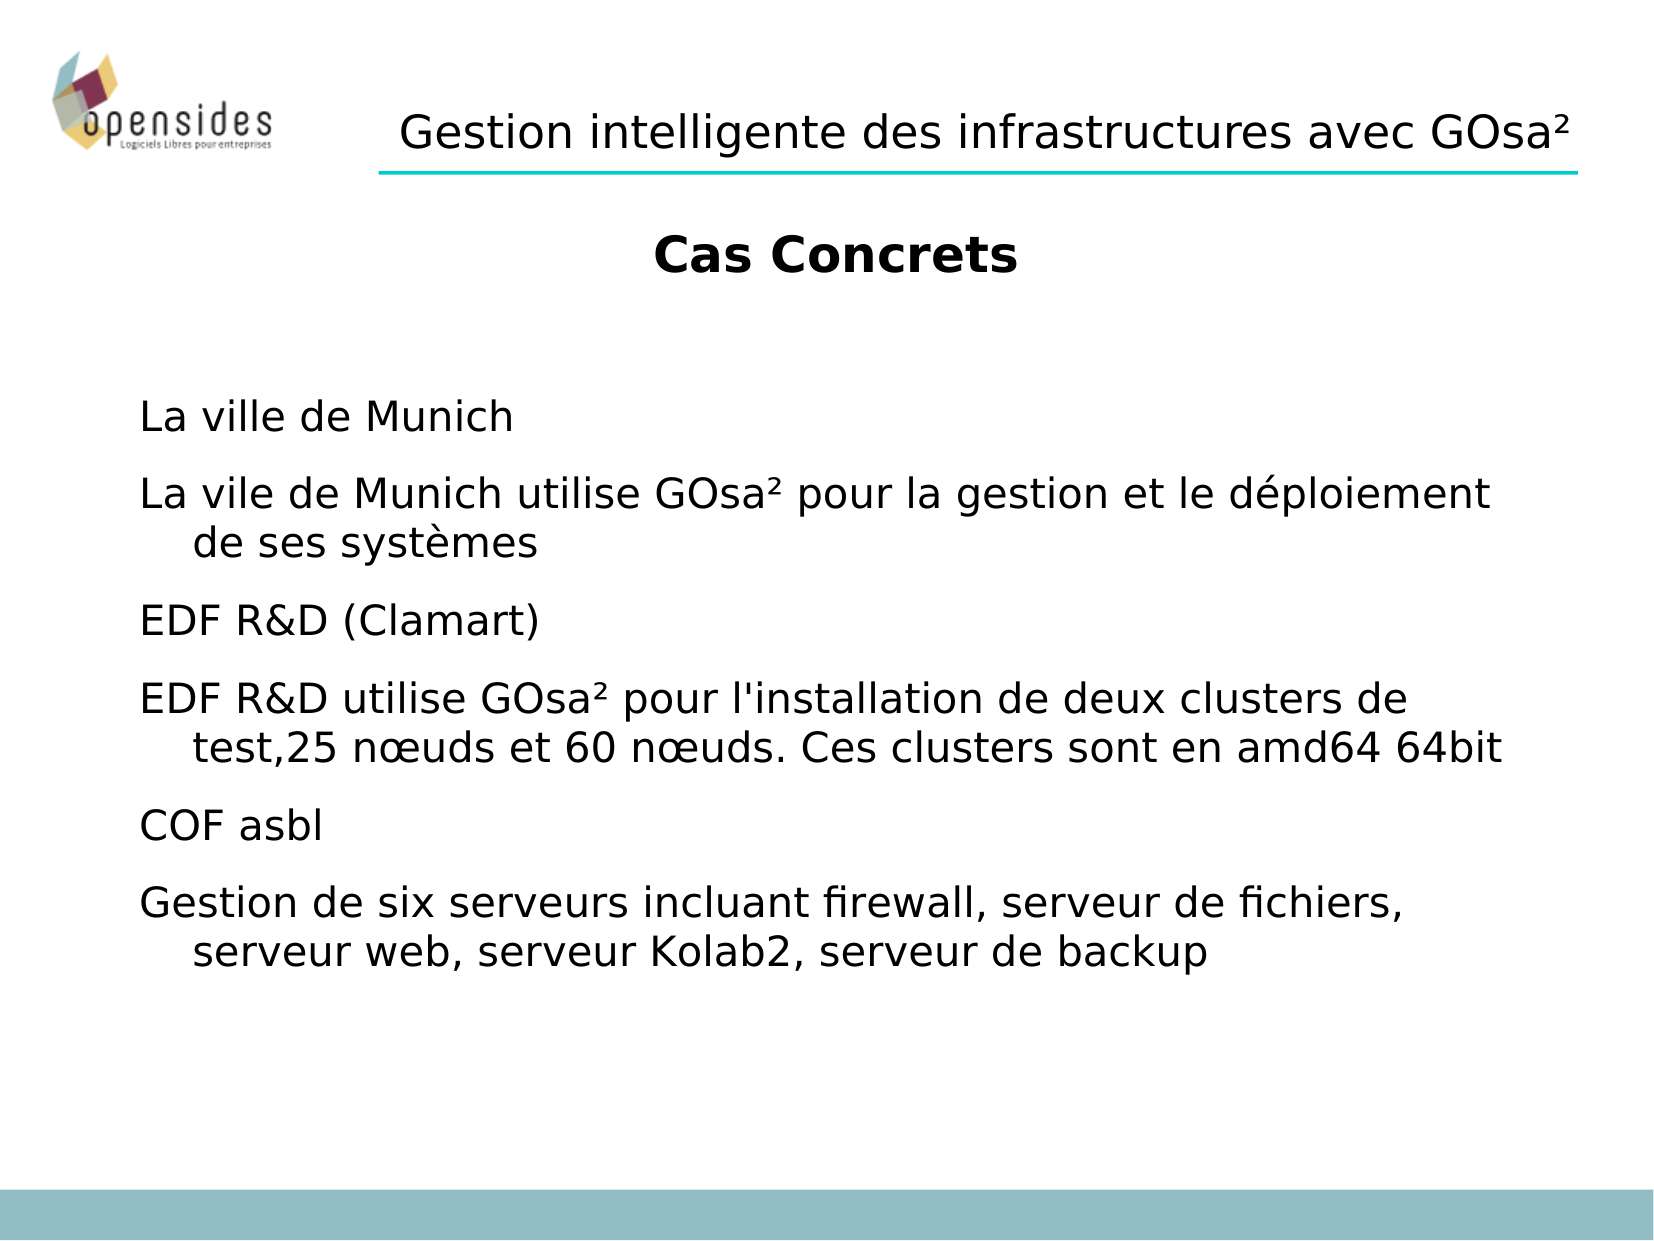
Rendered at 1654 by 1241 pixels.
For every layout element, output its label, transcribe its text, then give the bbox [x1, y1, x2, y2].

text_box Gestion intelligente des infrastructures avec GOsa² [317, 98, 1654, 167]
text_box [378, 171, 1578, 175]
list Cas Concrets La ville de Munich La vile de Munich utilise GOsa² pour la gestion et le déploiement de ses systèmes EDF R&D (Clamart) EDF R&D utilise GOsa² pour l'installation de deux clusters de test,25 nœuds et 60 nœuds. Ces clusters sont en amd64 64bit COF asbl Gestion de six serveurs incluant firewall, serveur de fichiers, serveur web, serveur Kolab2, serveur de backup [121, 226, 1534, 1008]
text_box [0, 1189, 1654, 1241]
picture [22, 30, 308, 187]
